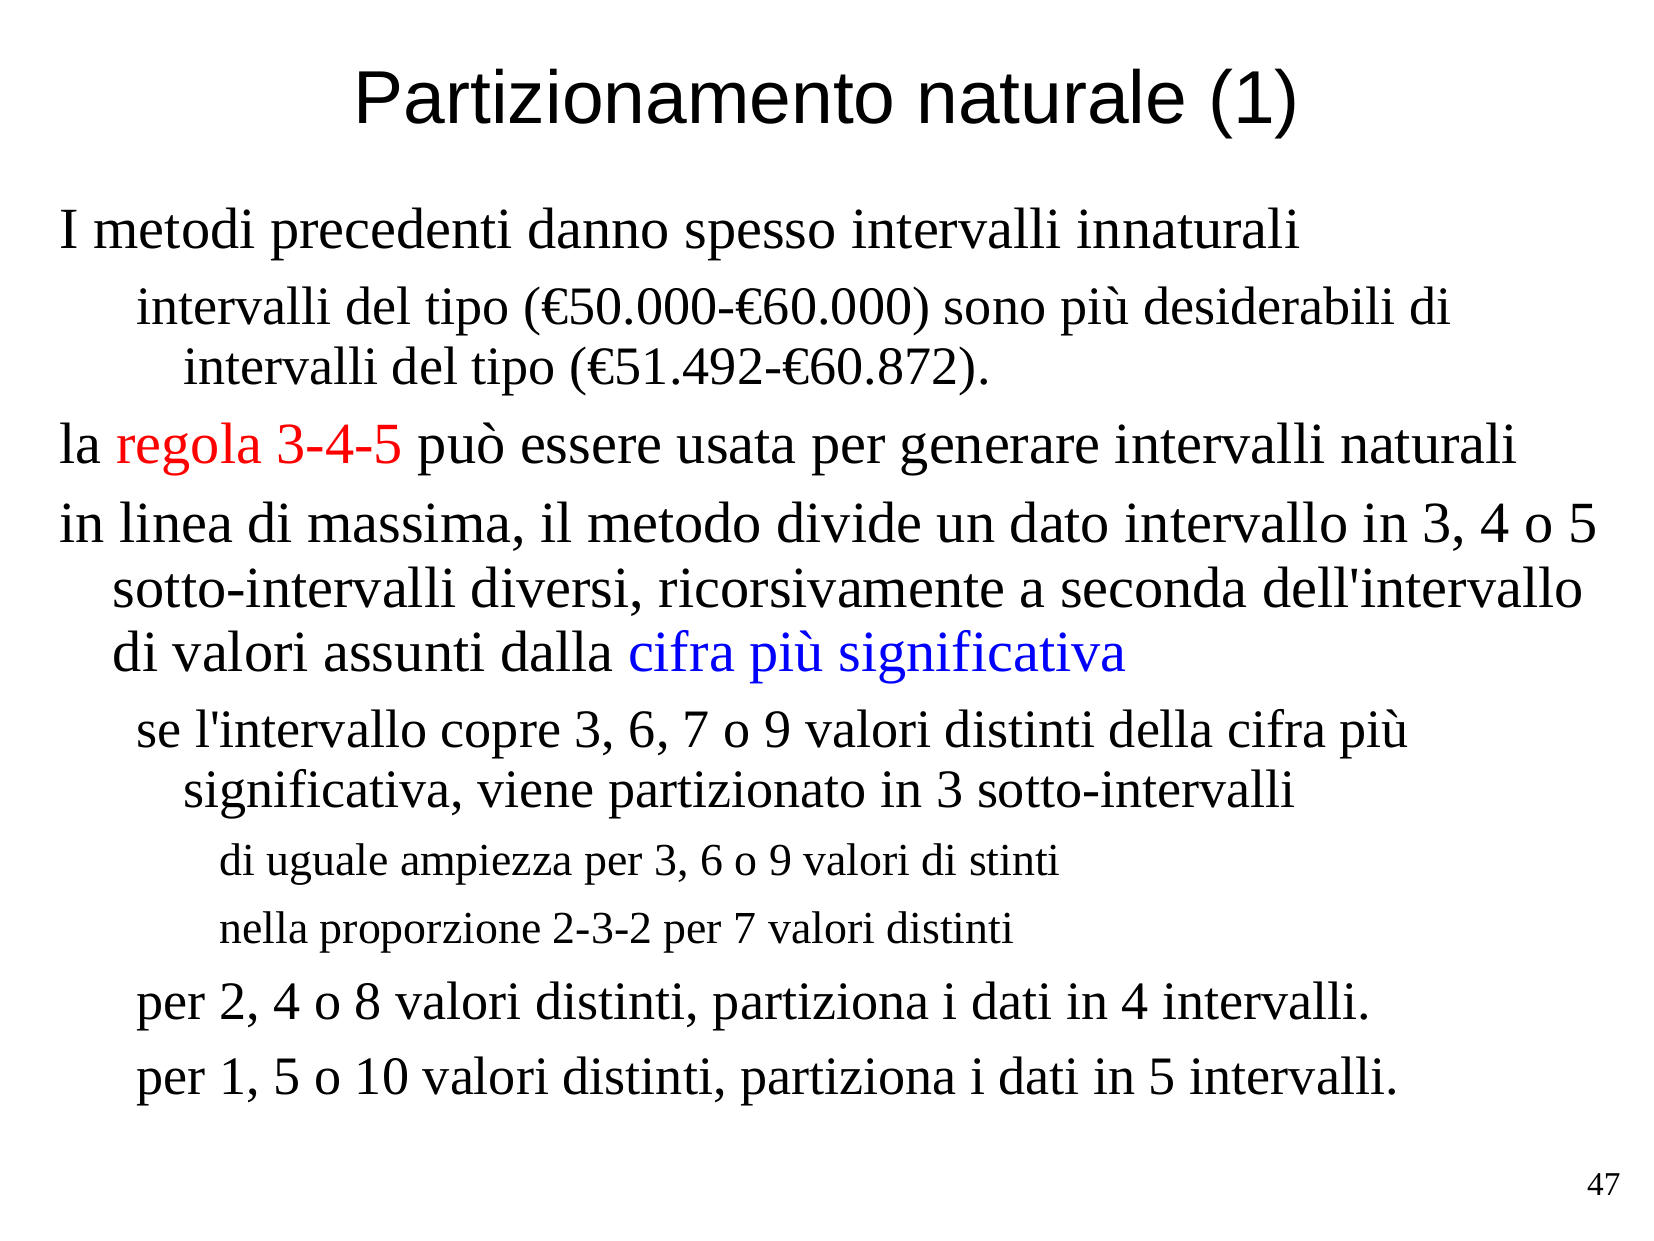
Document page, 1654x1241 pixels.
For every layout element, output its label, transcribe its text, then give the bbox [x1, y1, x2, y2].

title Partizionamento naturale (1) [37, 30, 1617, 166]
list I metodi precedenti danno spesso intervalli innaturali intervalli del tipo (€50.000-€60.000) sono più desiderabili di intervalli del tipo (€51.492-€60.872). la regola 3-4-5 può essere usata per generare intervalli naturali in linea di massima, il metodo divide un dato intervallo in 3, 4 o 5 sotto-intervalli diversi, ricorsivamente a seconda dell'intervallo di valori assunti dalla cifra più significativa se l'intervallo copre 3, 6, 7 o 9 valori distinti della cifra più significativa, viene partizionato in 3 sotto-intervalli di uguale ampiezza per 3, 6 o 9 valori di stinti nella proporzione 2-3-2 per 7 valori distinti per 2, 4 o 8 valori distinti, partiziona i dati in 4 intervalli. per 1, 5 o 10 valori distinti, partiziona i dati in 5 intervalli. [42, 196, 1612, 1154]
